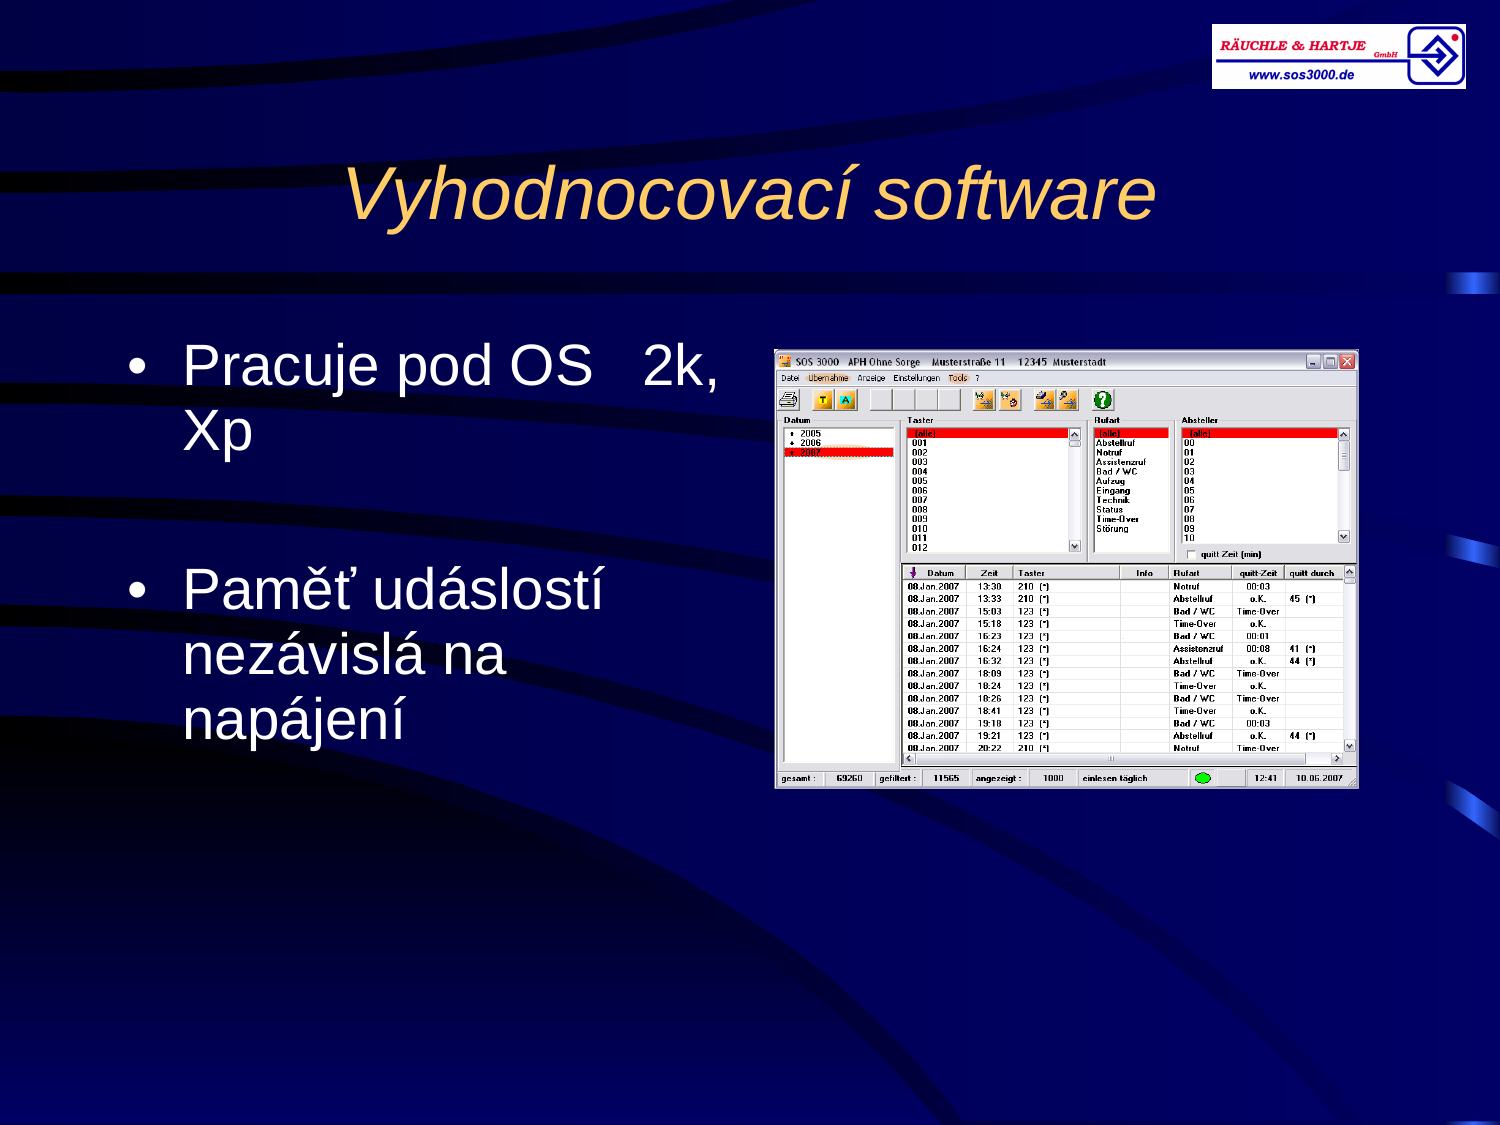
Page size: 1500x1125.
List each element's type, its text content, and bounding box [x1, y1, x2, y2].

list Pracuje pod OS 2k, Xp Paměť udáslostí nezávislá na napájení [112, 324, 763, 1076]
title Vyhodnocovací software [112, 99, 1388, 288]
picture [774, 349, 1359, 789]
picture [1212, 24, 1466, 89]
